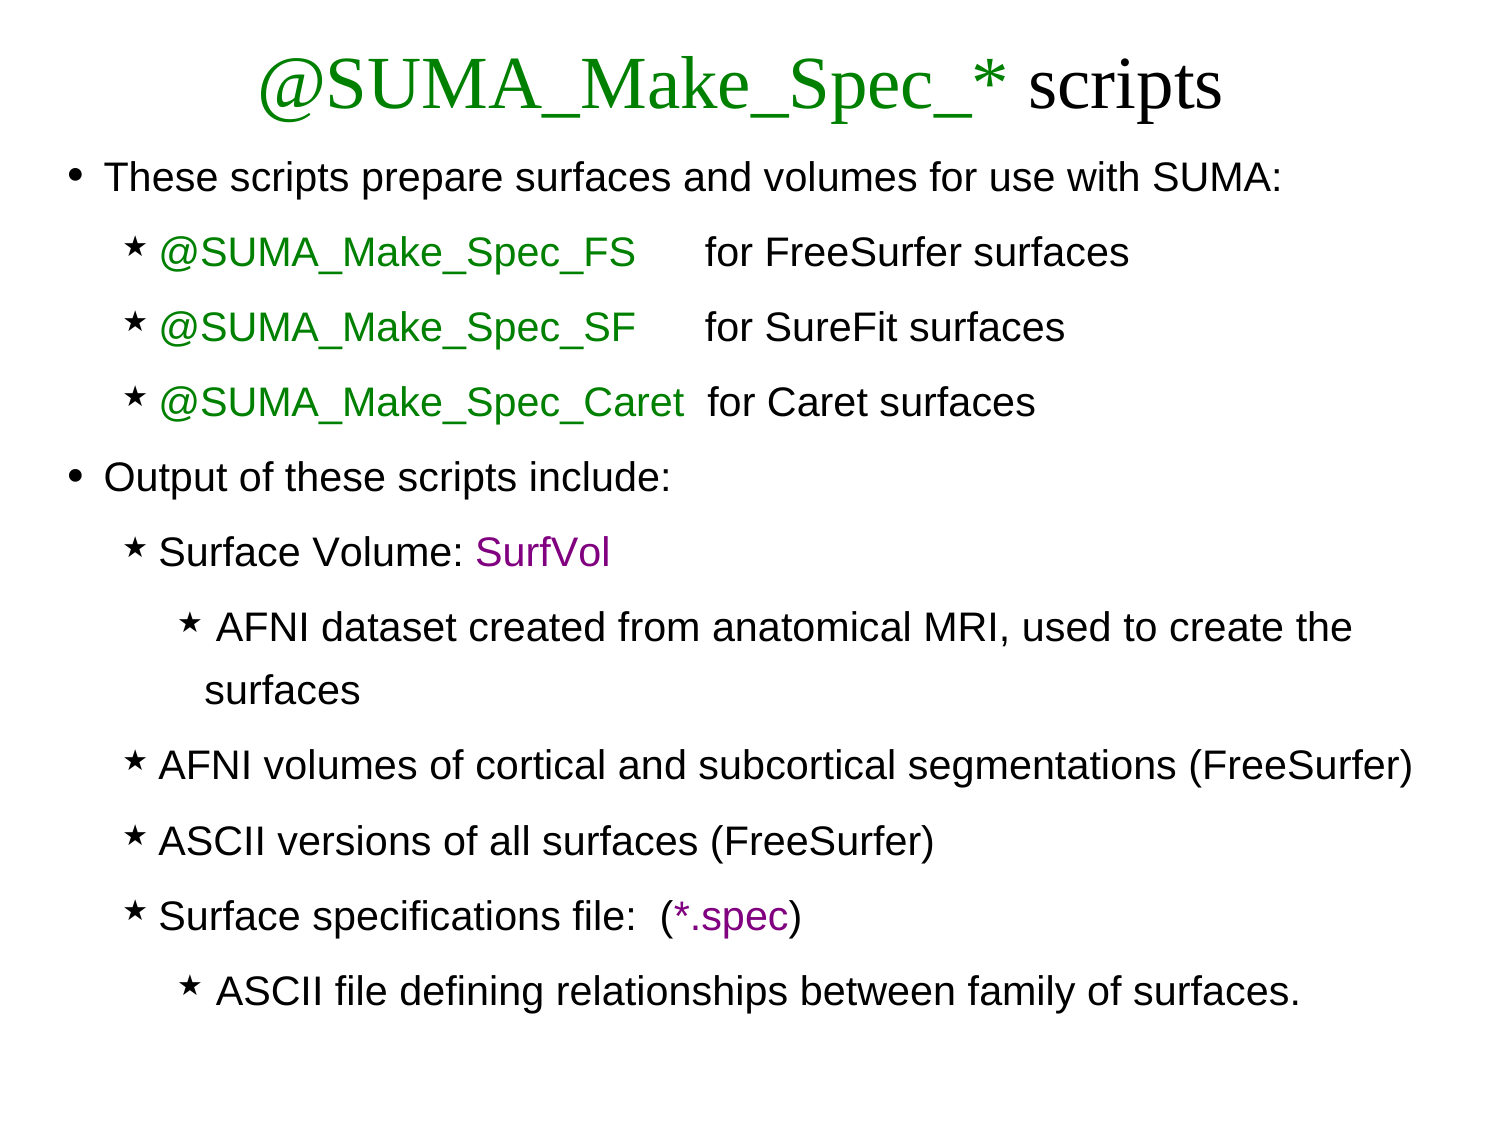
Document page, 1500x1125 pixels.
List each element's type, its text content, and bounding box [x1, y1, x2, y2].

list These scripts prepare surfaces and volumes for use with SUMA: @SUMA_Make_Spec_FS for FreeSurfer surfaces @SUMA_Make_Spec_SF for SureFit surfaces @SUMA_Make_Spec_Caret for Caret surfaces Output of these scripts include: Surface Volume: SurfVol AFNI dataset created from anatomical MRI, used to create the surfaces AFNI volumes of cortical and subcortical segmentations (FreeSurfer) ASCII versions of all surfaces (FreeSurfer) Surface specifications file: (*.spec) ASCII file defining relationships between family of surfaces. [51, 112, 1449, 1029]
title @SUMA_Make_Spec_* scripts [112, 24, 1388, 112]
